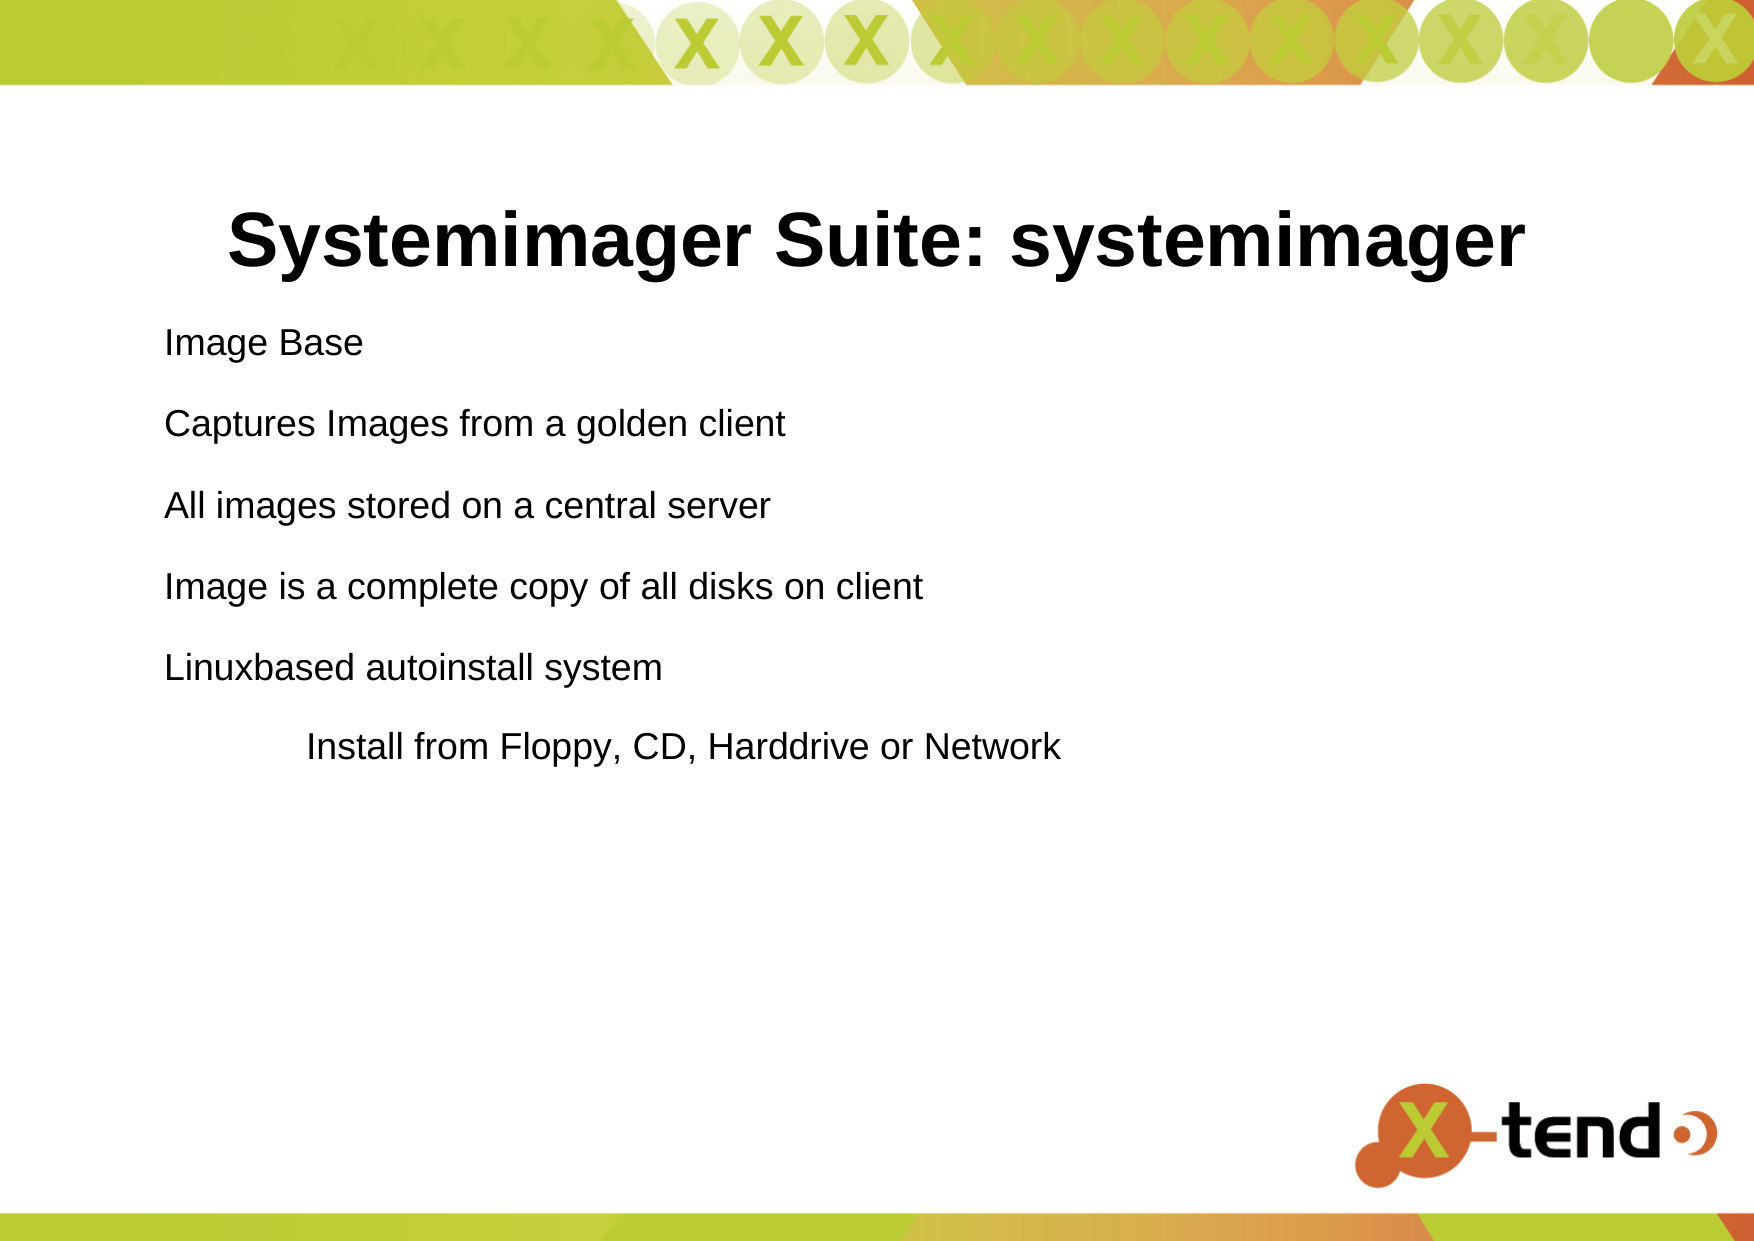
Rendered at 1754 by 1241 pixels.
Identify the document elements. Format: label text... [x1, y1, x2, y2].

picture [0, 0, 1754, 1241]
list Systemimager Suite: systemimager Image Base Captures Images from a golden client All images stored on a central server Image is a complete copy of all disks on client Linuxbased autoinstall system Install from Floppy, CD, Harddrive or Network [128, 150, 1627, 1238]
